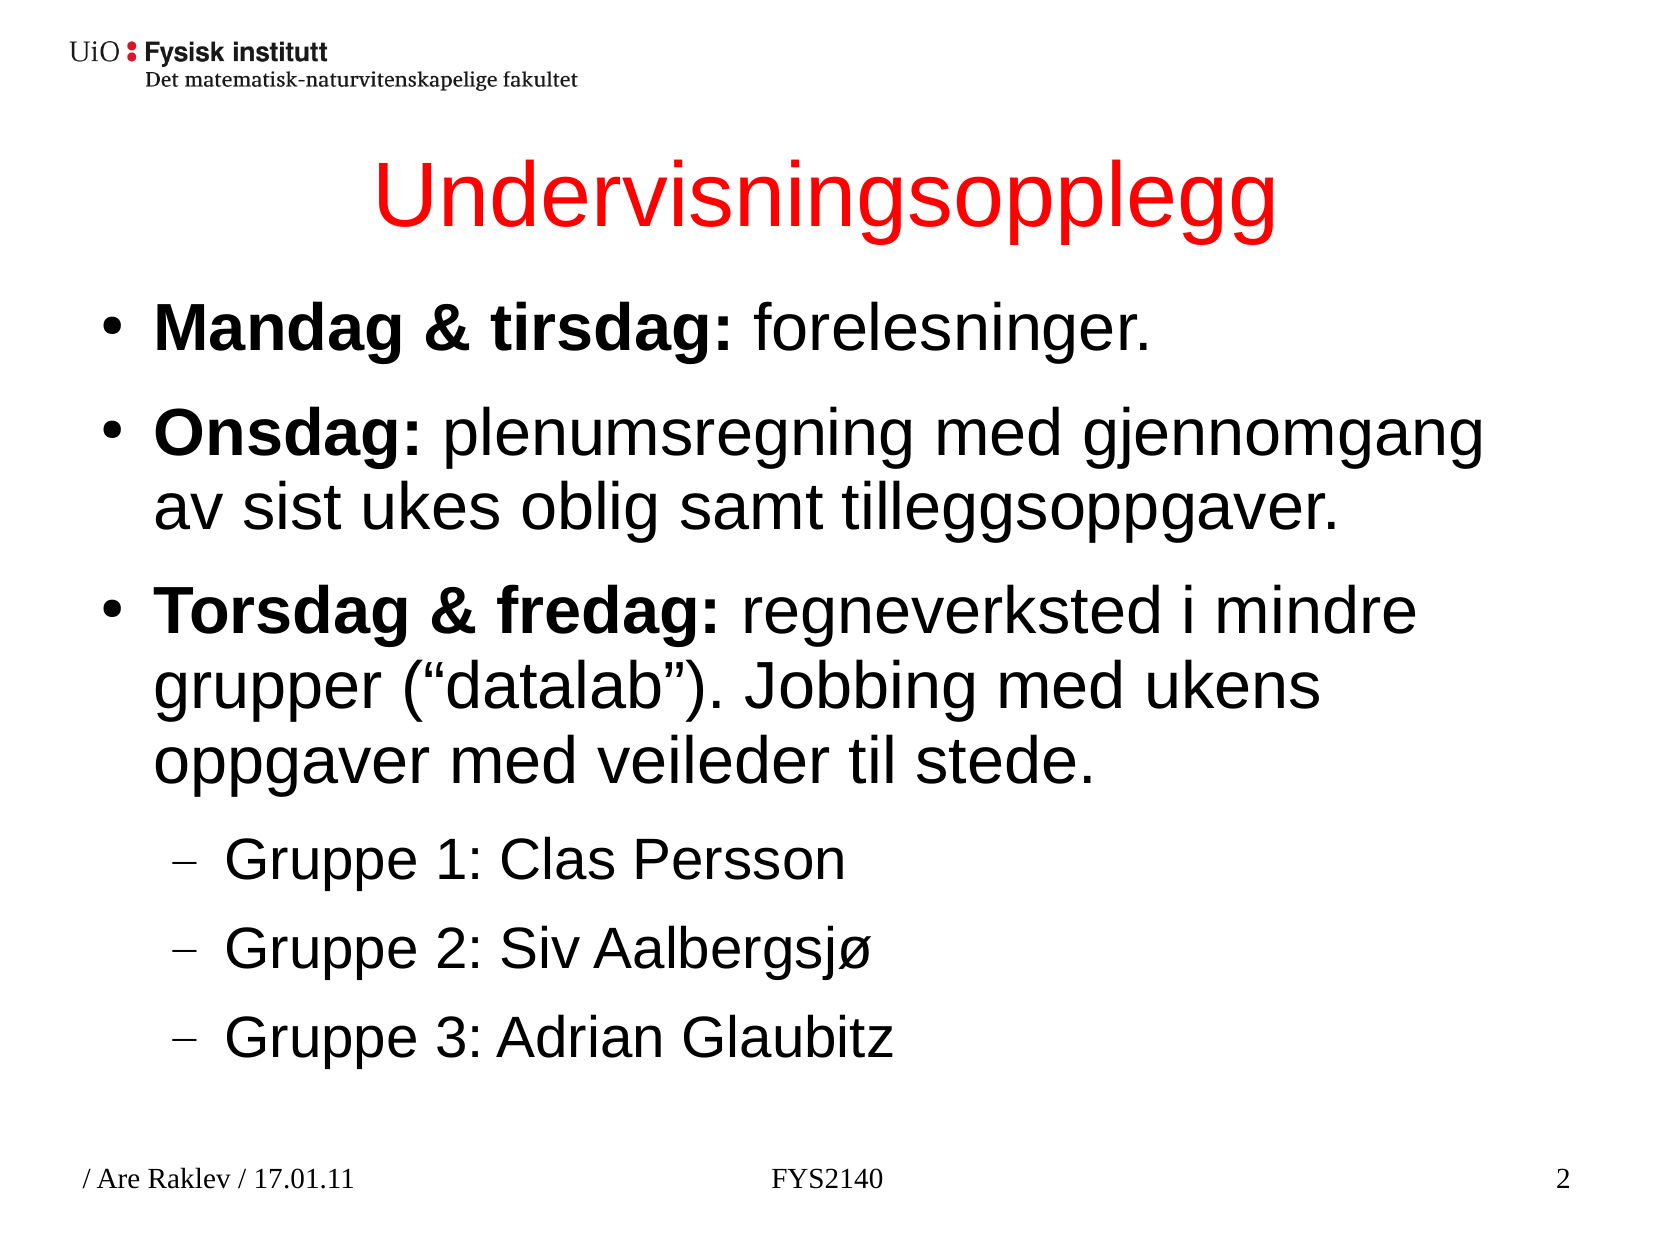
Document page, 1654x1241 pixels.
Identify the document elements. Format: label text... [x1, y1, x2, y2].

picture [68, 37, 581, 93]
list Mandag & tirsdag: forelesninger. Onsdag: plenumsregning med gjennomgang av sist ukes oblig samt tilleggsoppgaver. Torsdag & fredag: regneverksted i mindre grupper (“datalab”). Jobbing med ukens oppgaver med veileder til stede. Gruppe 1: Clas Persson Gruppe 2: Siv Aalbergsjø Gruppe 3: Adrian Glaubitz [82, 290, 1571, 1094]
title Undervisningsopplegg [82, 90, 1571, 290]
